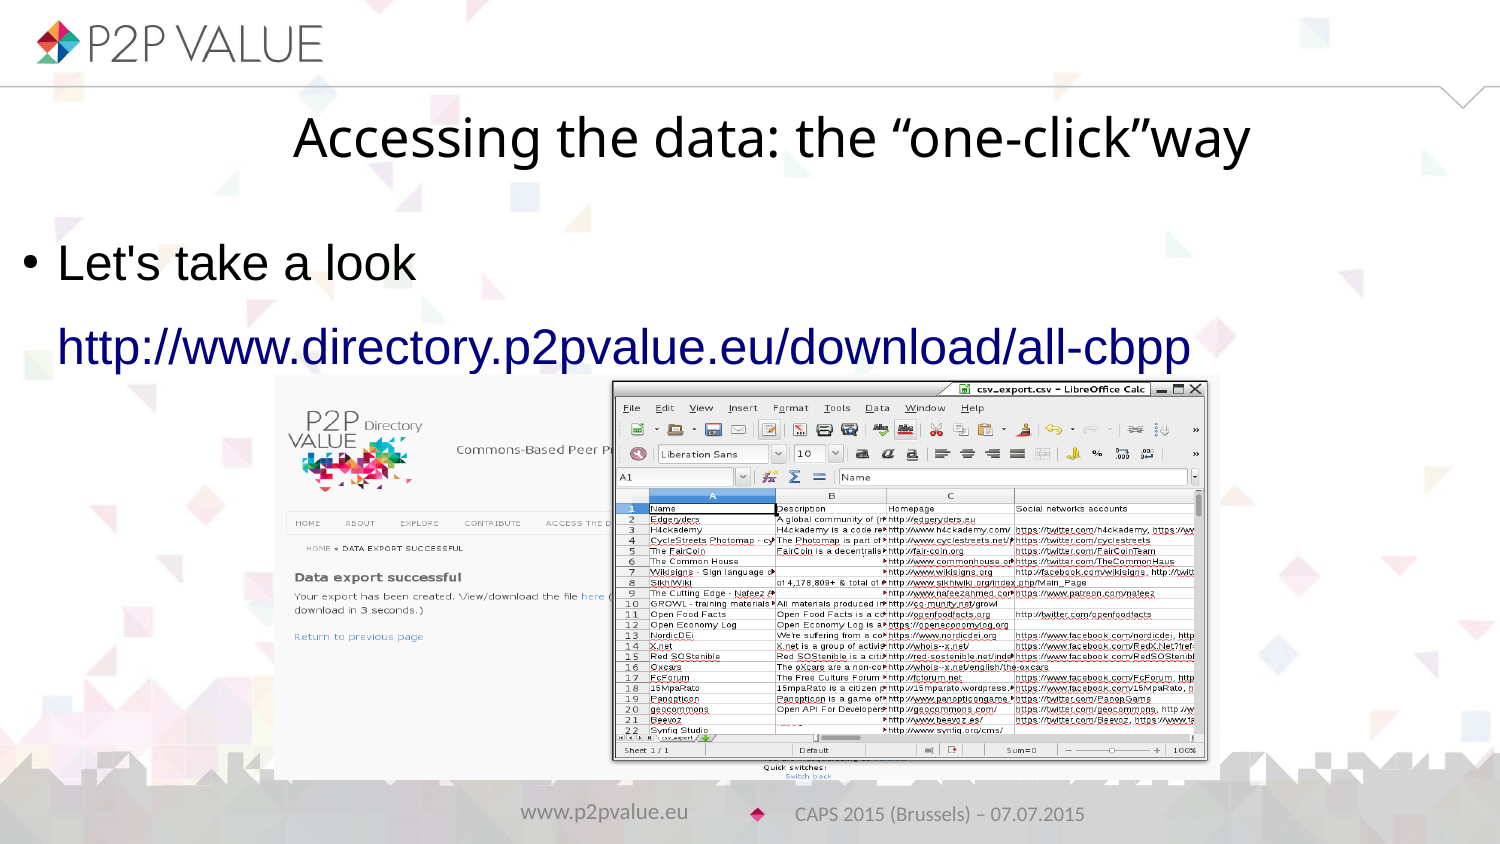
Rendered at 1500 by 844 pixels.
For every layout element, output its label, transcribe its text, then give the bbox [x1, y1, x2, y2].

text_box CAPS 2015 (Brussels) – 07.07.2015 [781, 790, 1474, 836]
subtitle Let's take a look http://www.directory.p2pvalue.eu/download/all-cbpp [8, 201, 1489, 757]
text_box www.p2pvalue.eu [514, 790, 733, 830]
picture [0, 0, 1500, 844]
title Accessing the data: the “one-click”way [105, 92, 1441, 181]
